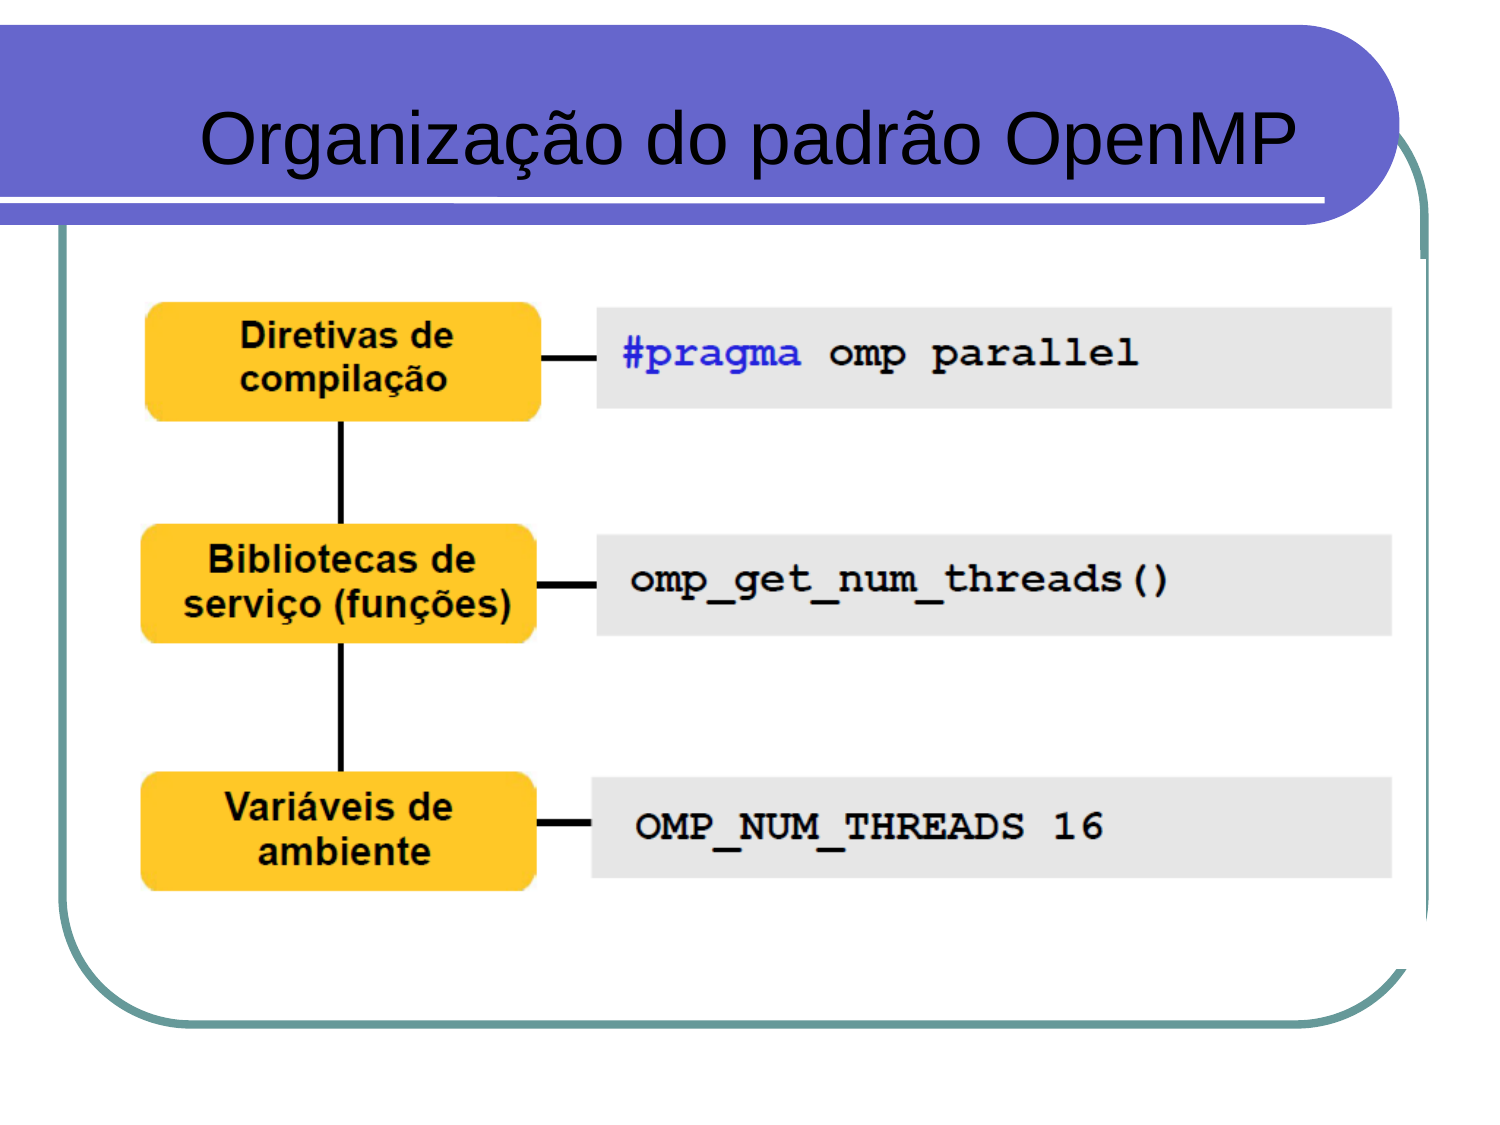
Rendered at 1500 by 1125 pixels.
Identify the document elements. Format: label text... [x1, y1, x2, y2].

picture [94, 259, 1426, 969]
title Organização do padrão OpenMP [75, 44, 1425, 233]
